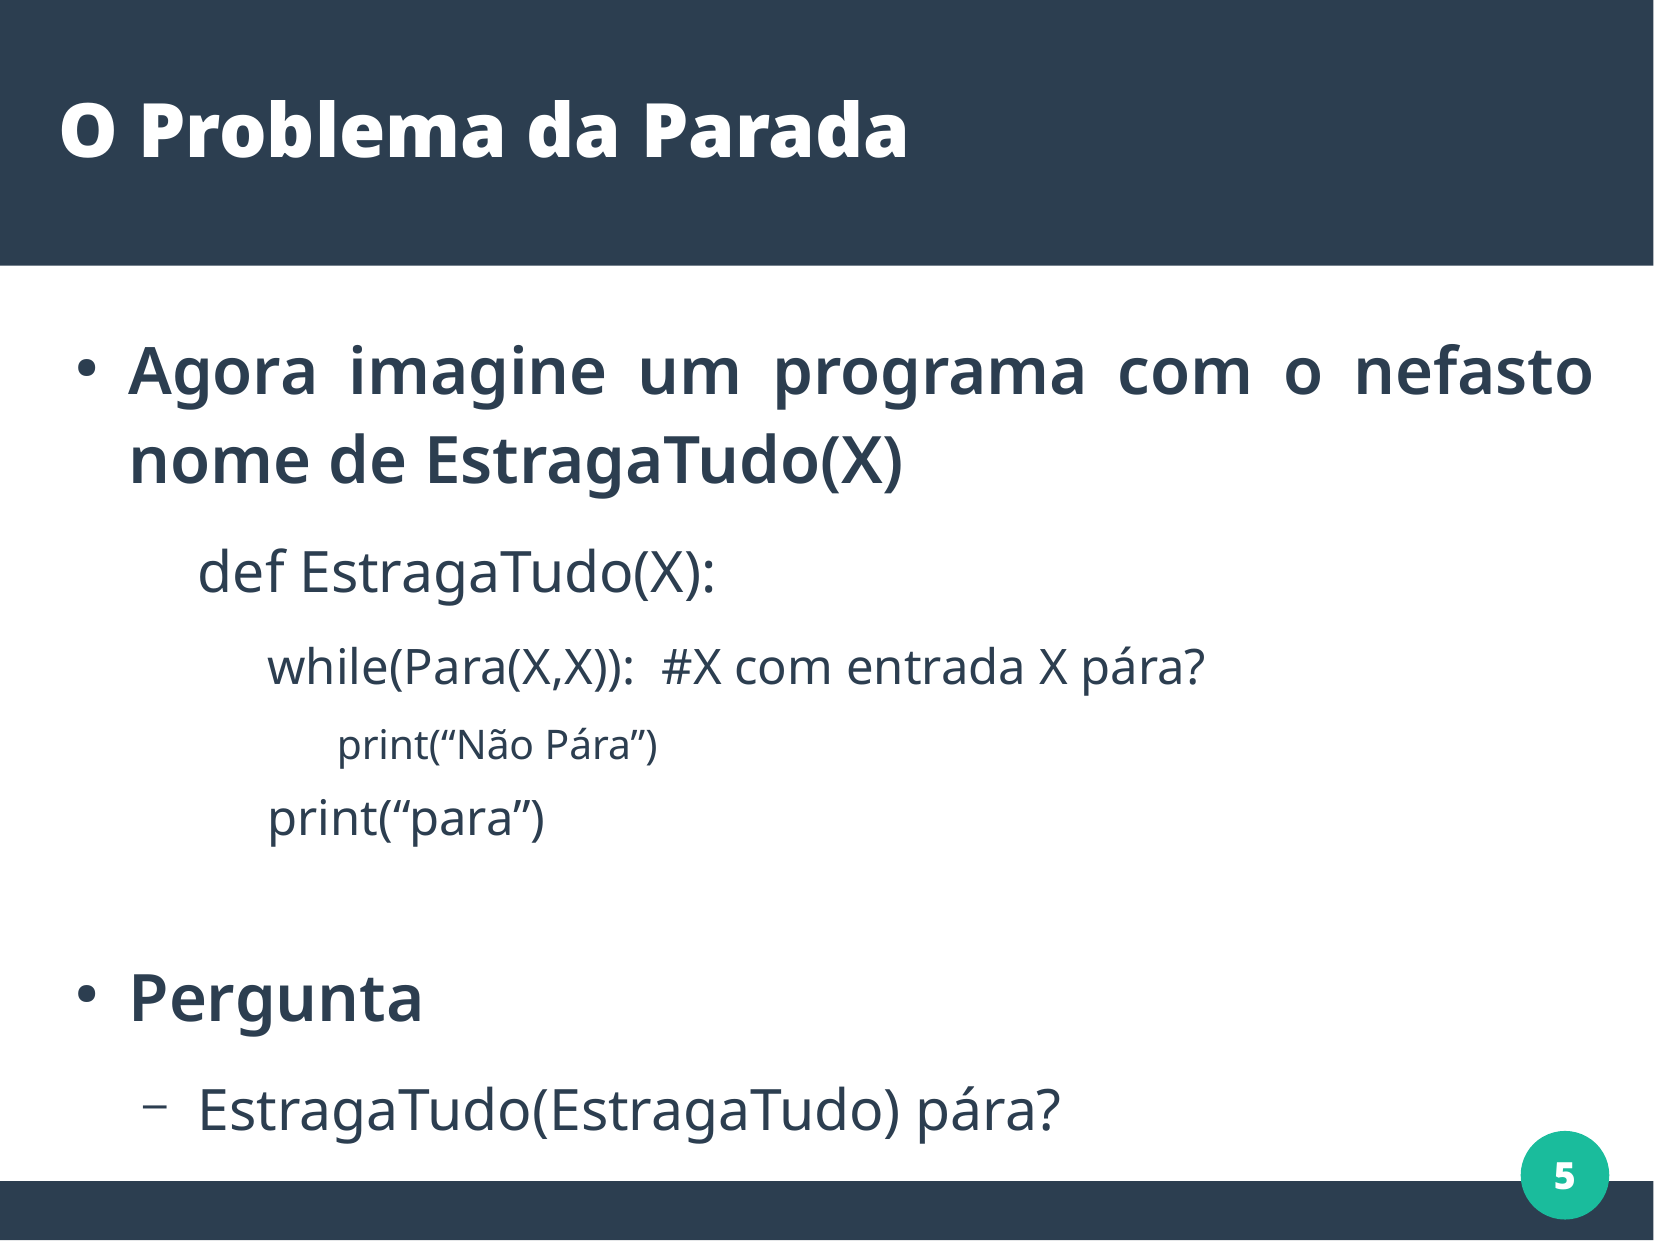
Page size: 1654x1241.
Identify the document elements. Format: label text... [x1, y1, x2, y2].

title O Problema da Parada [59, 49, 1595, 207]
list Agora imagine um programa com o nefasto nome de EstragaTudo(X) def EstragaTudo(X): while(Para(X,X)): #X com entrada X pára? print(“Não Pára”) print(“para”) Pergunta EstragaTudo(EstragaTudo) pára? [59, 324, 1595, 1152]
